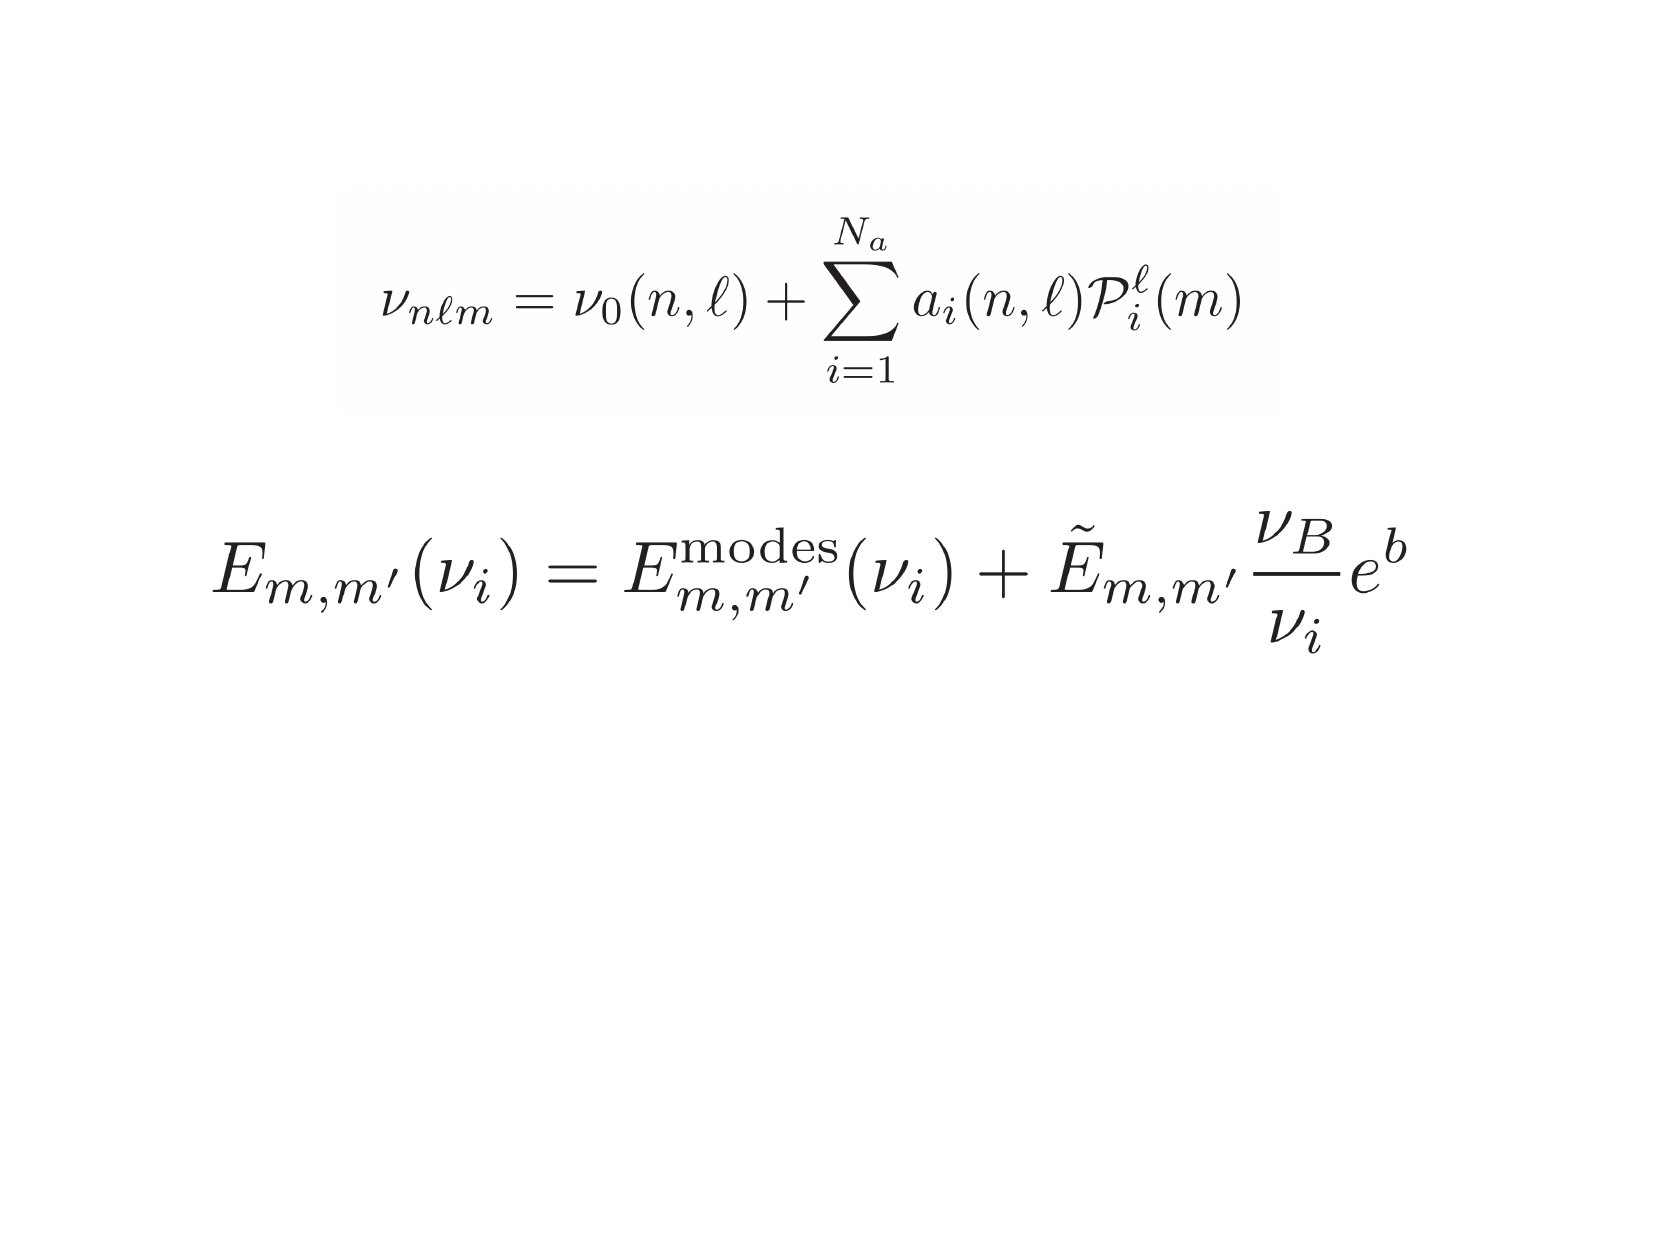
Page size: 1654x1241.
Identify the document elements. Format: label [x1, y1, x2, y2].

picture [198, 487, 1463, 698]
picture [337, 187, 1283, 413]
